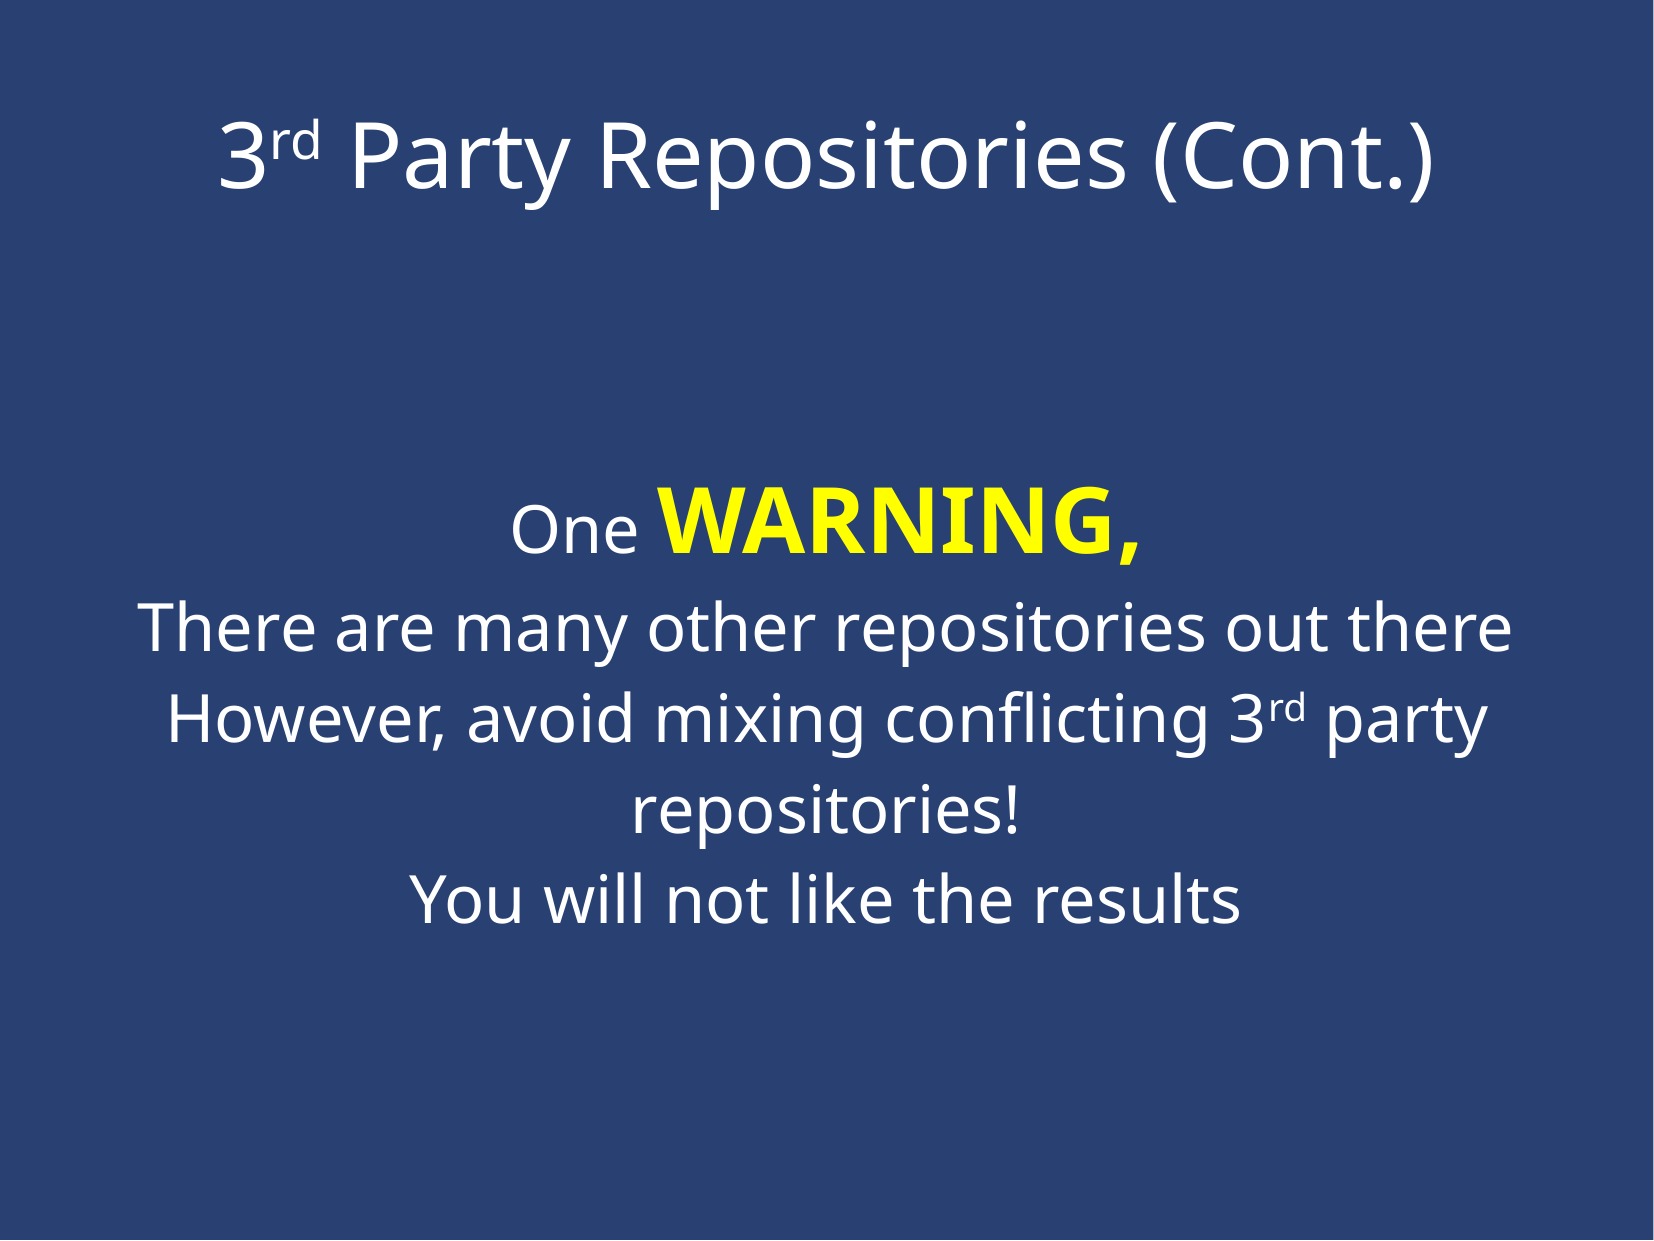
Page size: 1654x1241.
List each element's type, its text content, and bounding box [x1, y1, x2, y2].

title 3rd Party Repositories (Cont.) [82, 49, 1571, 257]
subtitle One WARNING, There are many other repositories out there However, avoid mixing conflicting 3rd party repositories! You will not like the results [82, 290, 1571, 1109]
